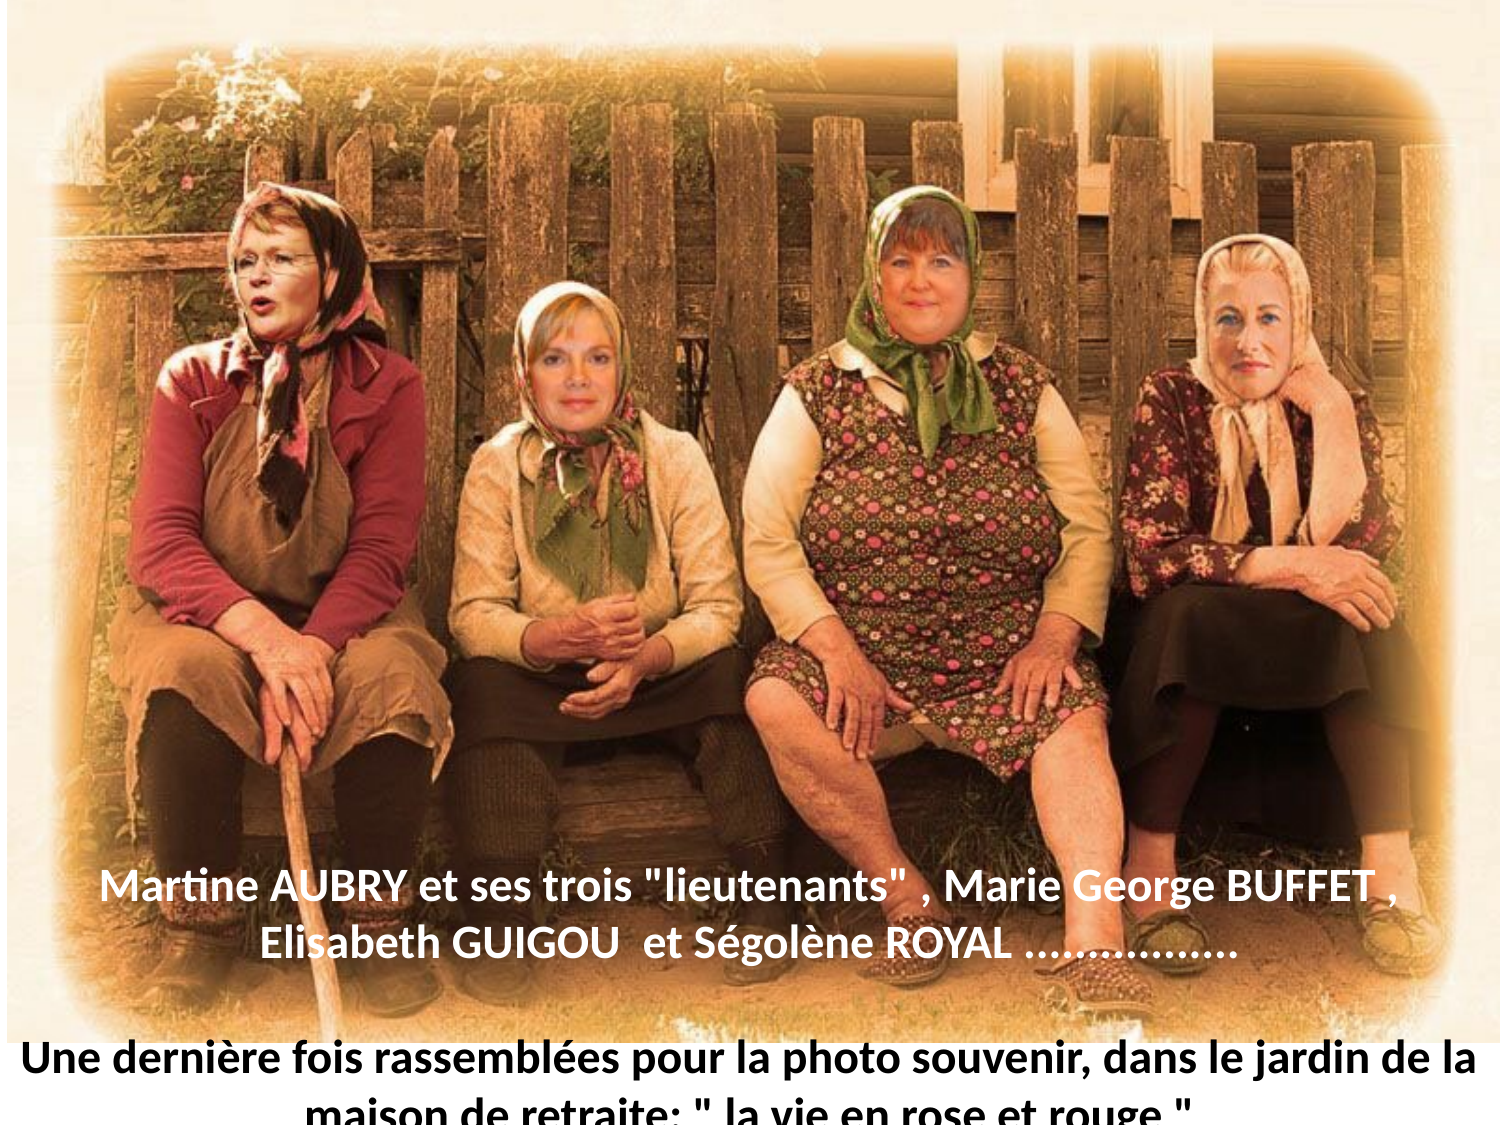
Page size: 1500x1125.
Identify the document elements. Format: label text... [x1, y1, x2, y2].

picture [7, 0, 1500, 846]
title Martine AUBRY et ses trois "lieutenants" , Marie George BUFFET , Elisabeth GUIGOU et Ségolène ROYAL ................. Une dernière fois rassemblées pour la photo souvenir, dans le jardin de la maison de retraite: " la vie en rose et rouge " [0, 846, 1500, 1125]
